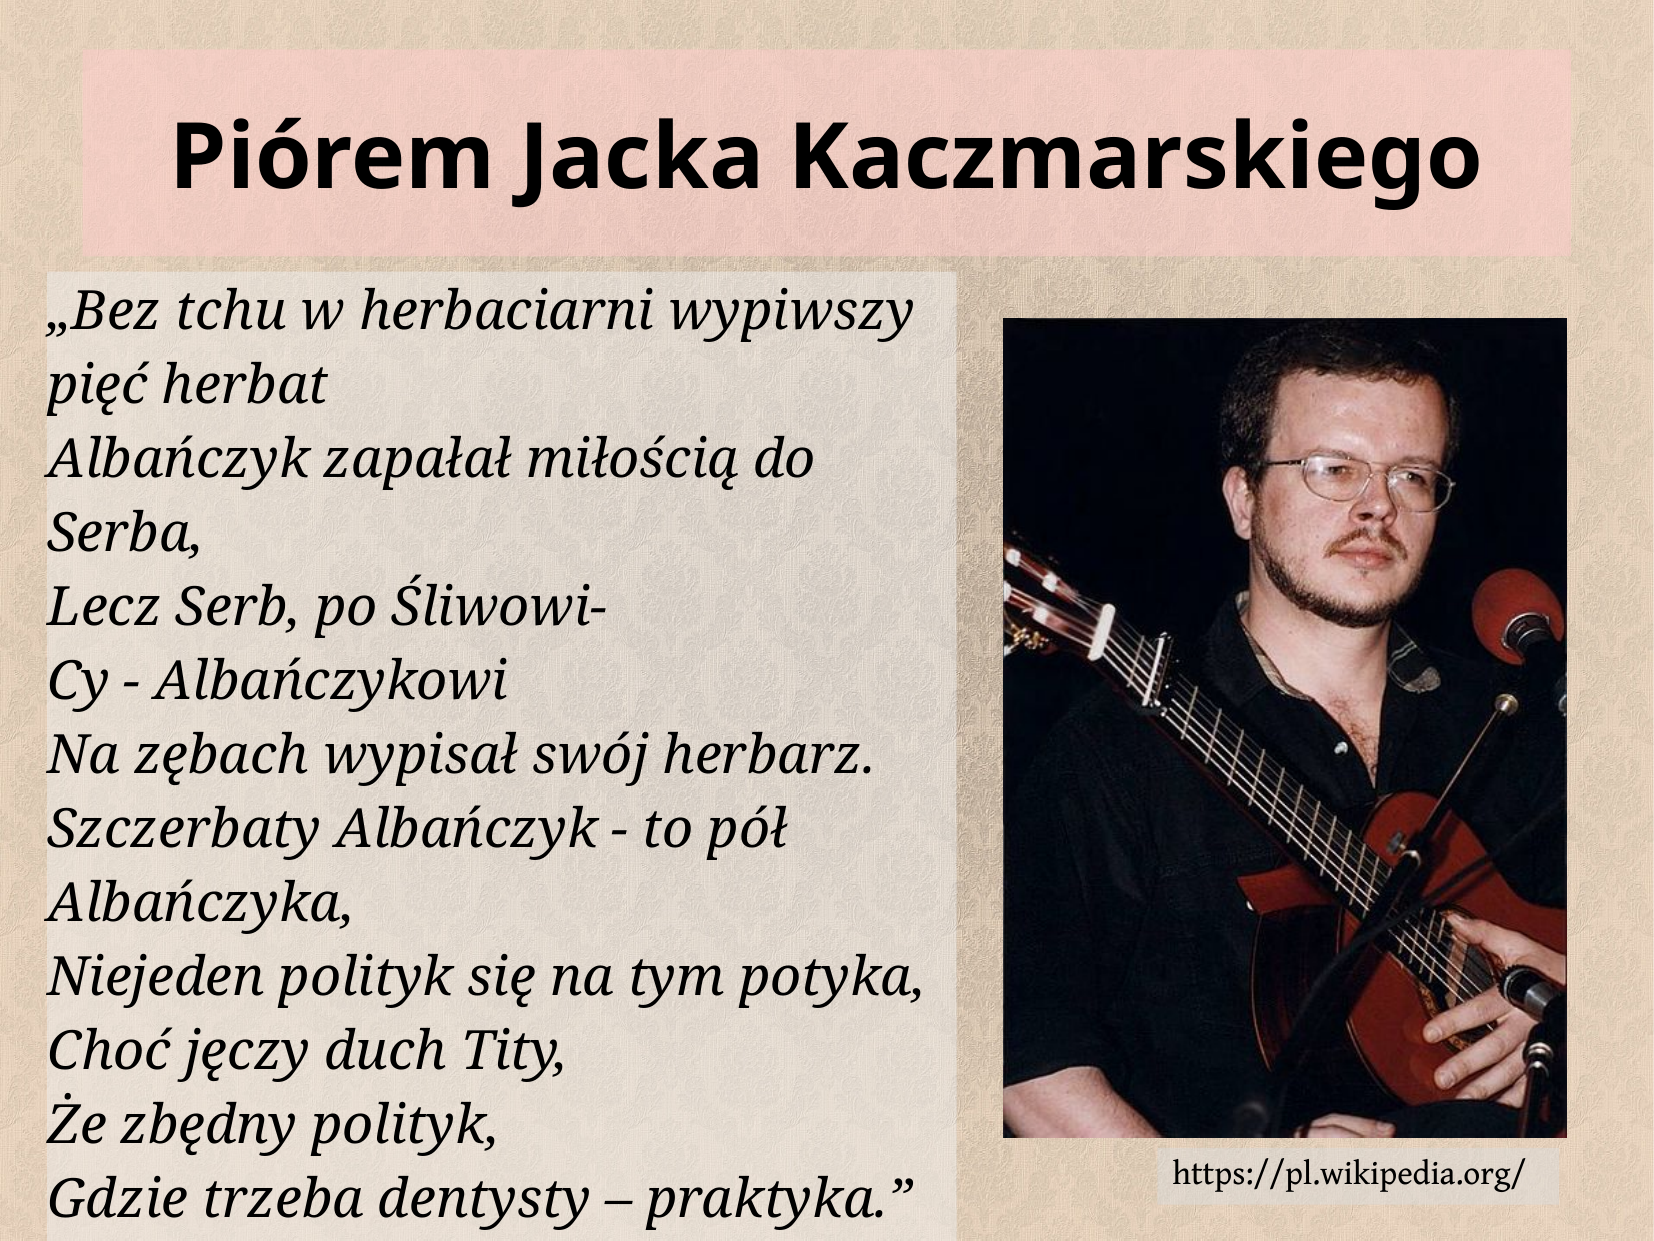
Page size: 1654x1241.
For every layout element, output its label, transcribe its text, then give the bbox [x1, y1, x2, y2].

text_box https://pl.wikipedia.org/ [1157, 1147, 1560, 1205]
title Piórem Jacka Kaczmarskiego [82, 49, 1571, 257]
list „Bez tchu w herbaciarni wypiwszy pięć herbat Albańczyk zapałał miłością do Serba, Lecz Serb, po Śliwowi- Cy - Albańczykowi Na zębach wypisał swój herbarz. Szczerbaty Albańczyk - to pół Albańczyka, Niejeden polityk się na tym potyka, Choć jęczy duch Tity, Że zbędny polityk, Gdzie trzeba dentysty – praktyka.” (Limeryki o narodach) [47, 271, 957, 1205]
picture [0, 0, 1654, 1241]
